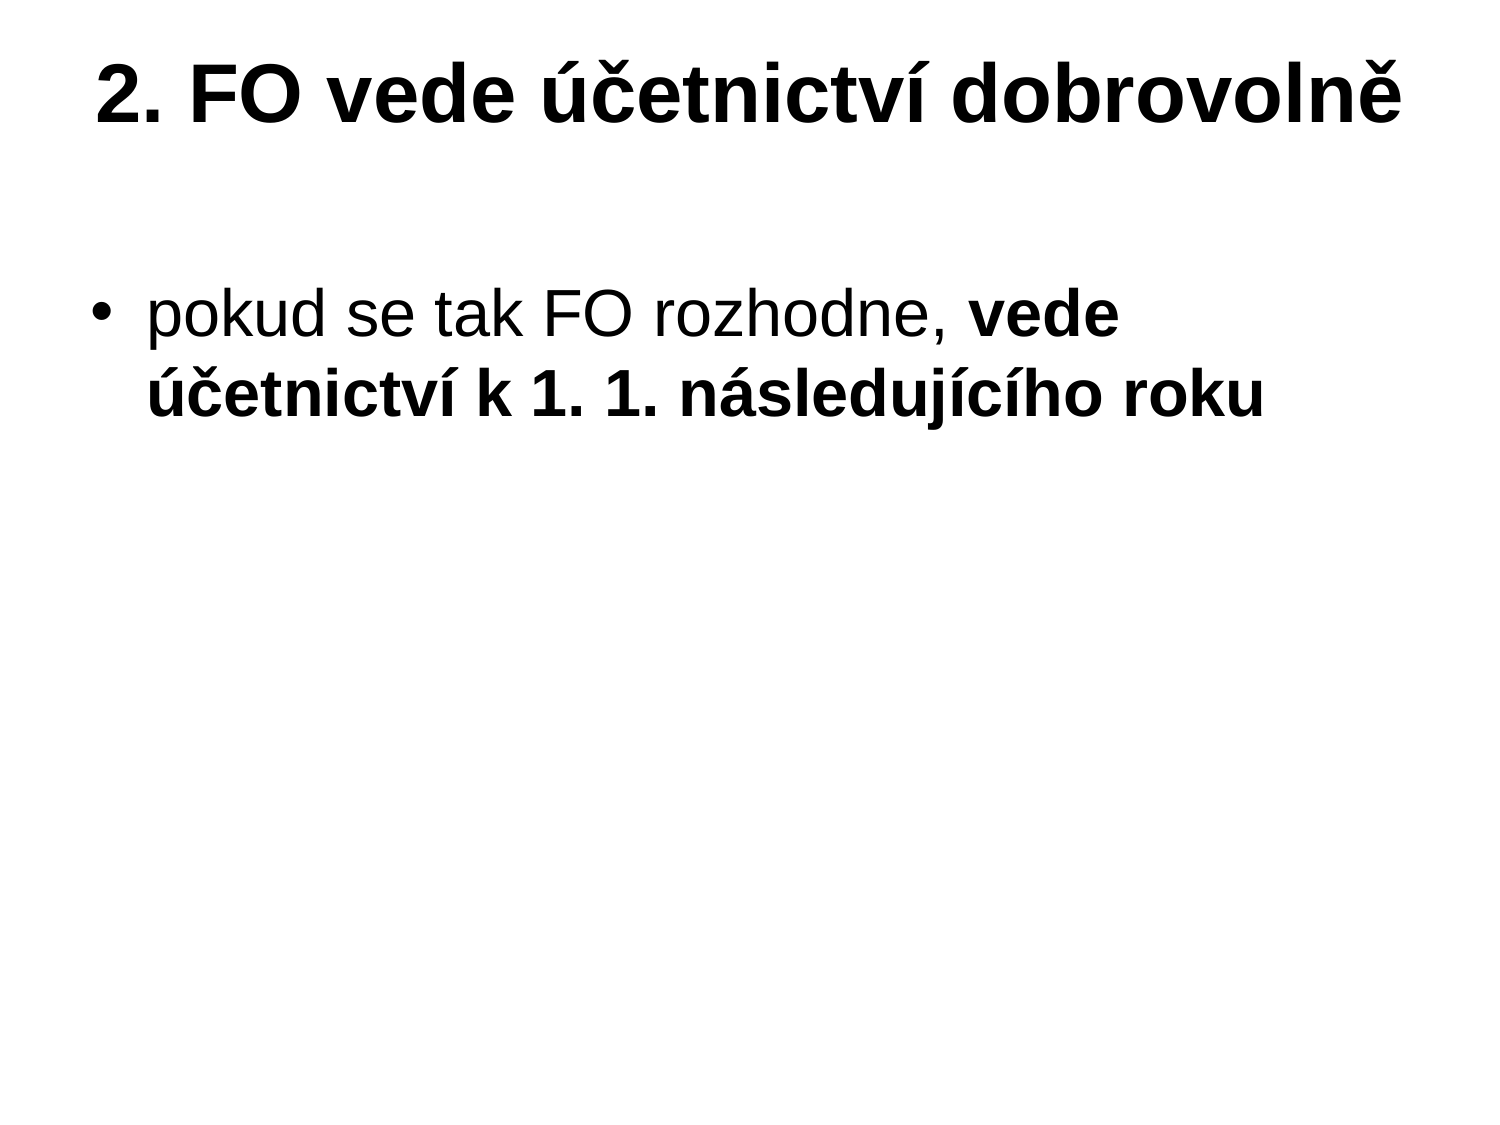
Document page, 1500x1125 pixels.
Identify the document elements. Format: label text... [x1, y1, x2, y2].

title 2. FO vede účetnictví dobrovolně [75, 31, 1426, 247]
list pokud se tak FO rozhodne, vede účetnictví k 1. 1. následujícího roku [75, 262, 1426, 1006]
